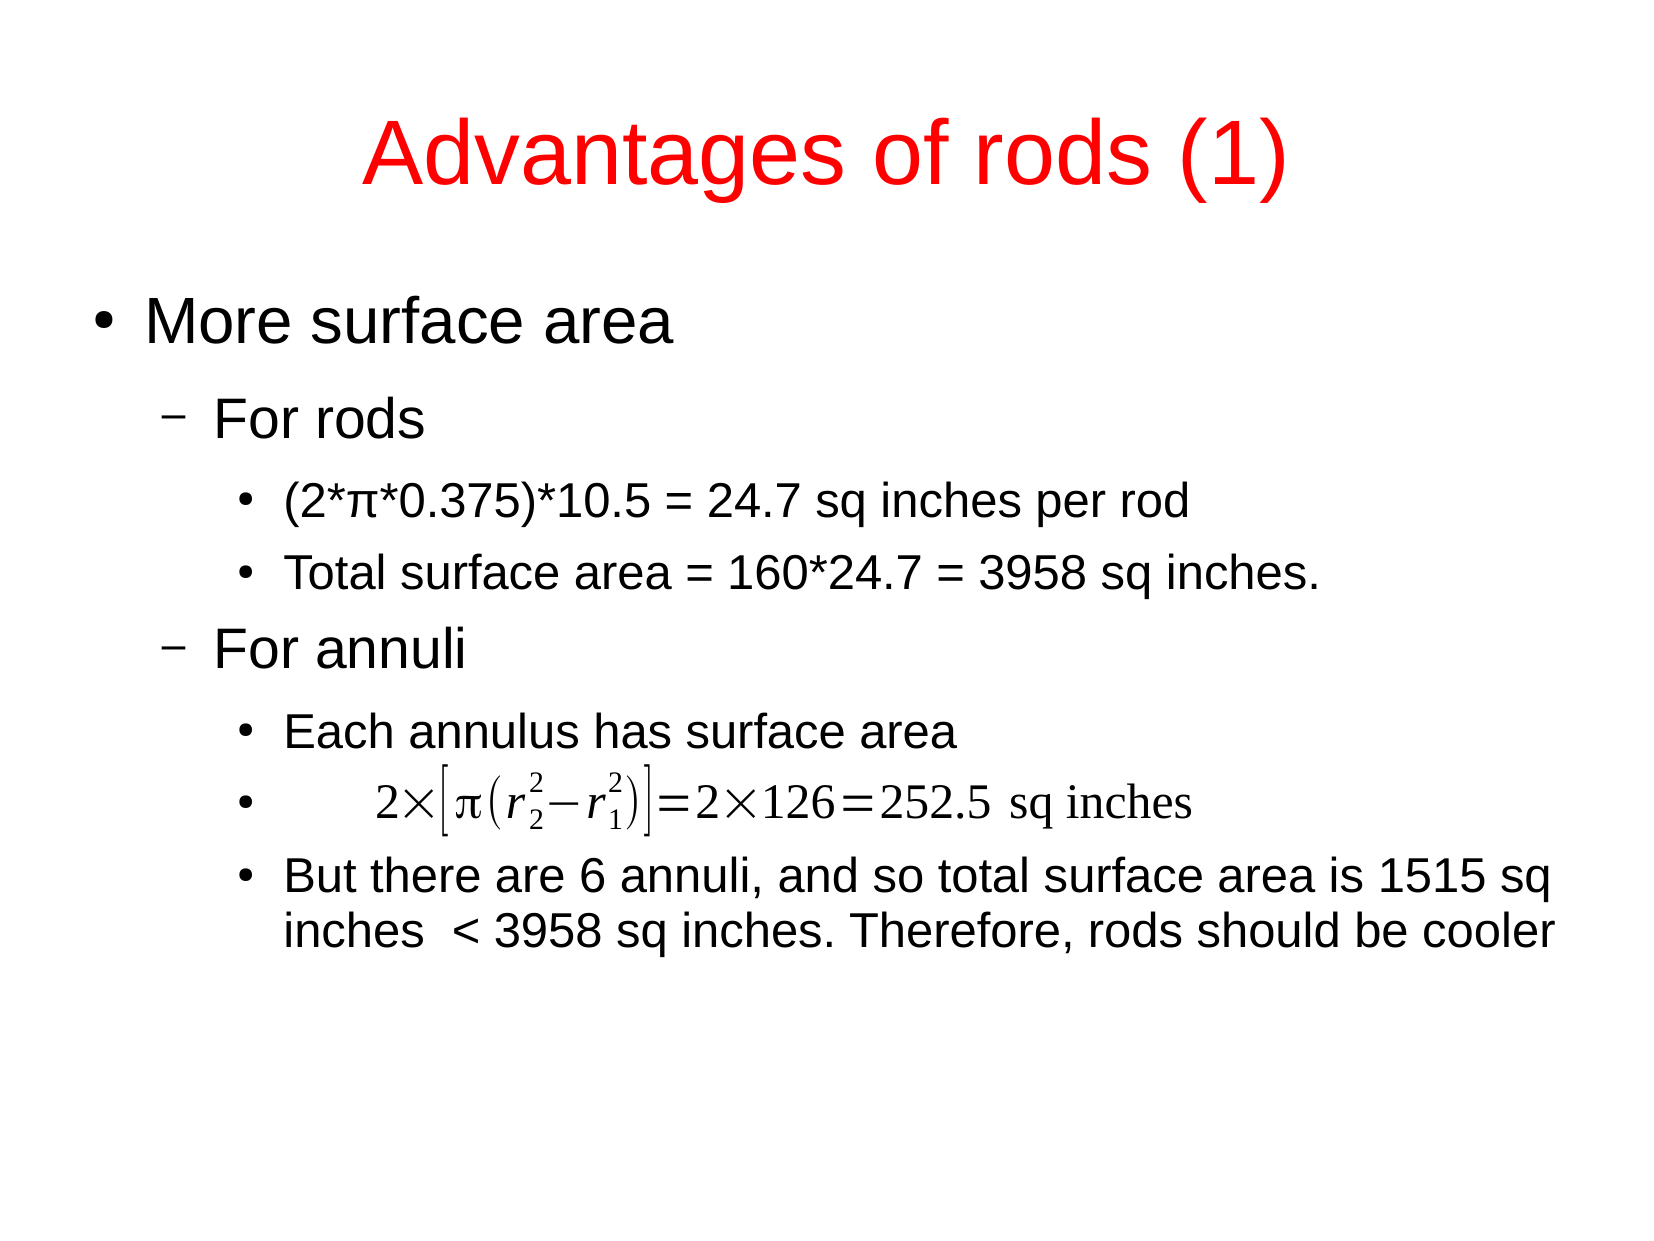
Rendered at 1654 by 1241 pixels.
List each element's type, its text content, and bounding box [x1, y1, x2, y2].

chart [368, 762, 1201, 841]
title Advantages of rods (1) [82, 49, 1571, 257]
list More surface area For rods (2*π*0.375)*10.5 = 24.7 sq inches per rod Total surface area = 160*24.7 = 3958 sq inches. For annuli Each annulus has surface area But there are 6 annuli, and so total surface area is 1515 sq inches < 3958 sq inches. Therefore, rods should be cooler [75, 285, 1564, 1005]
